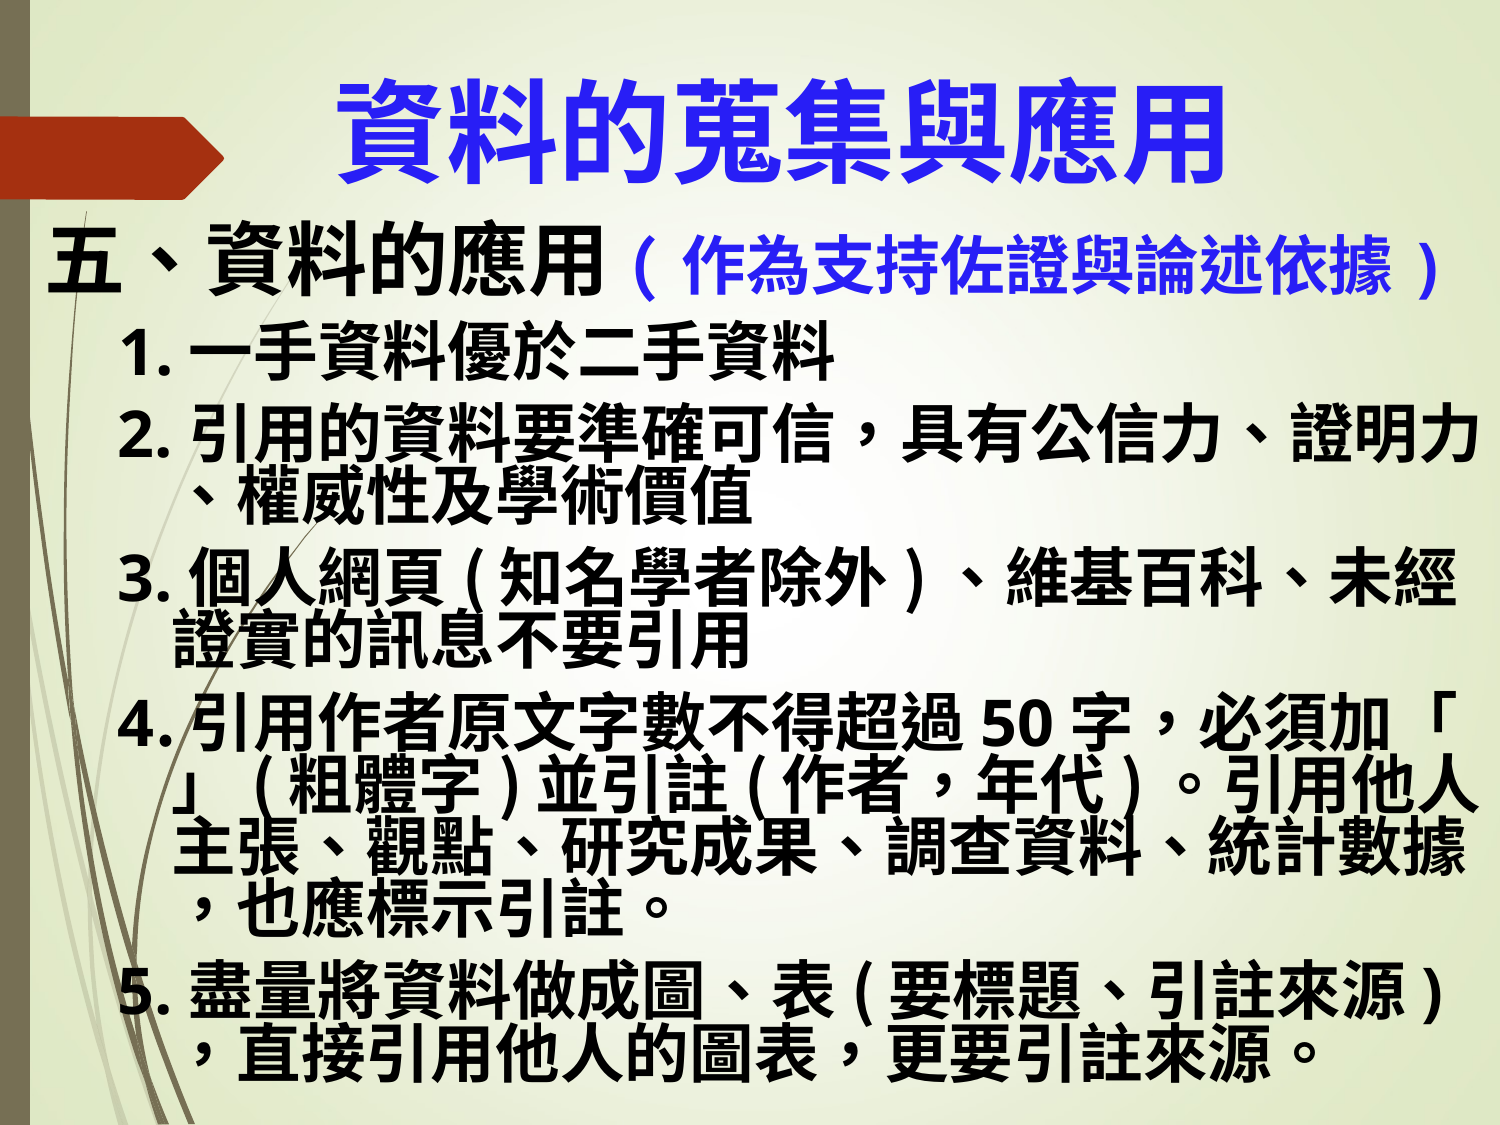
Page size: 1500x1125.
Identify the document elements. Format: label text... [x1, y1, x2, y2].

list 五、資料的應用 (作為支持佐證與論述依據) 1.一手資料優於二手資料 2.引用的資料要準確可信，具有公信力、證明力、權威性及學術價值 3.個人網頁(知名學者除外)、維基百科、未經證實的訊息不要引用 4.引用作者原文字數不得超過50字，必須加「」(粗體字)並引註(作者，年代)。引用他人主張、觀點、研究成果、調查資料、統計數據，也應標示引註。 5.盡量將資料做成圖、表(要標題、引註來源) ，直接引用他人的圖表，更要引註來源。 [29, 220, 1500, 1125]
title 資料的蒐集與應用 [318, 54, 1400, 220]
picture [30, 0, 1500, 220]
